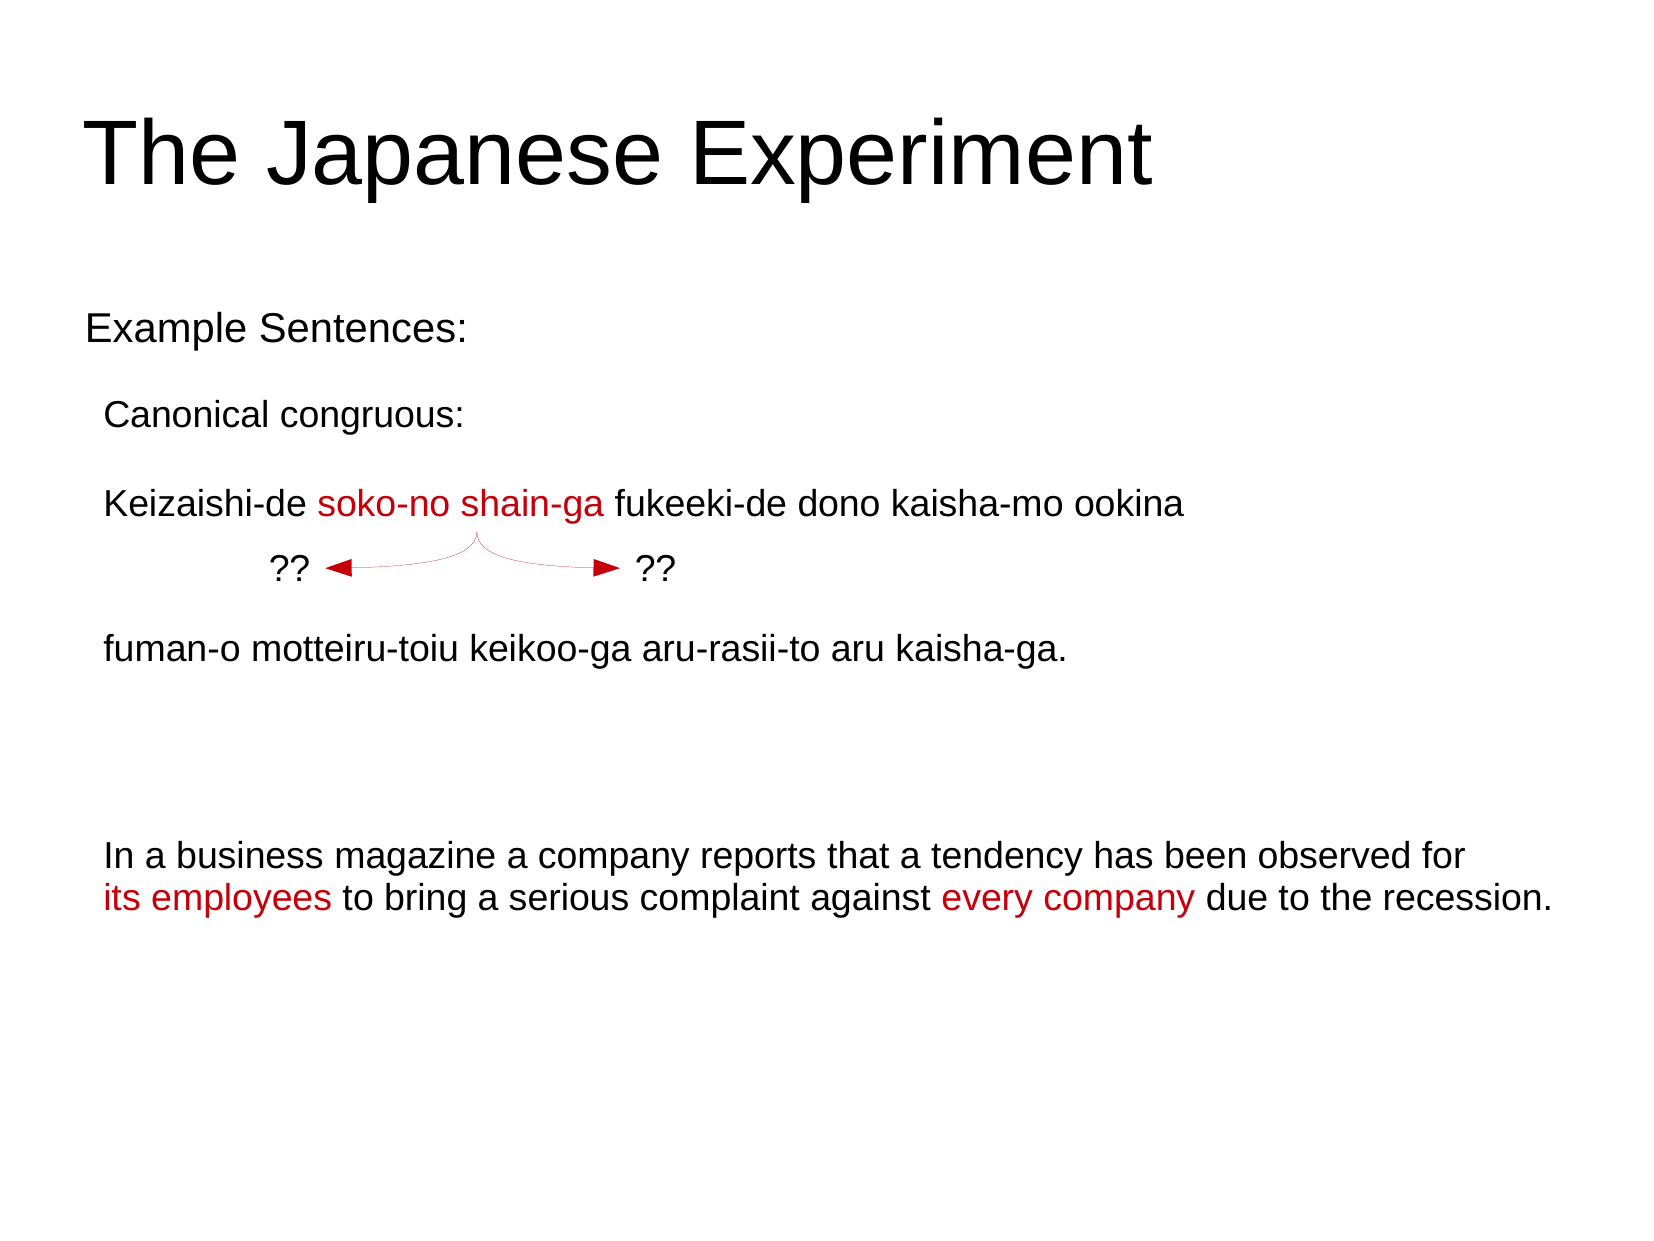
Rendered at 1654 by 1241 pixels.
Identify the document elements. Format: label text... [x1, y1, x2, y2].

text_box Example Sentences: [70, 297, 483, 360]
text_box Keizaishi-de soko-no shain-ga fukeeki-de dono kaisha-mo ookina [88, 474, 1210, 532]
title The Japanese Experiment [82, 49, 1571, 257]
text_box fuman-o motteiru-toiu keikoo-ga aru-rasii-to aru kaisha-ga. [88, 620, 1084, 678]
text_box Canonical congruous: [88, 386, 480, 444]
text_box ?? [620, 539, 692, 597]
text_box ?? [253, 539, 326, 597]
text_box In a business magazine a company reports that a tendency has been observed for its employees to bring a serious complaint against every company due to the recession. [88, 826, 1567, 926]
